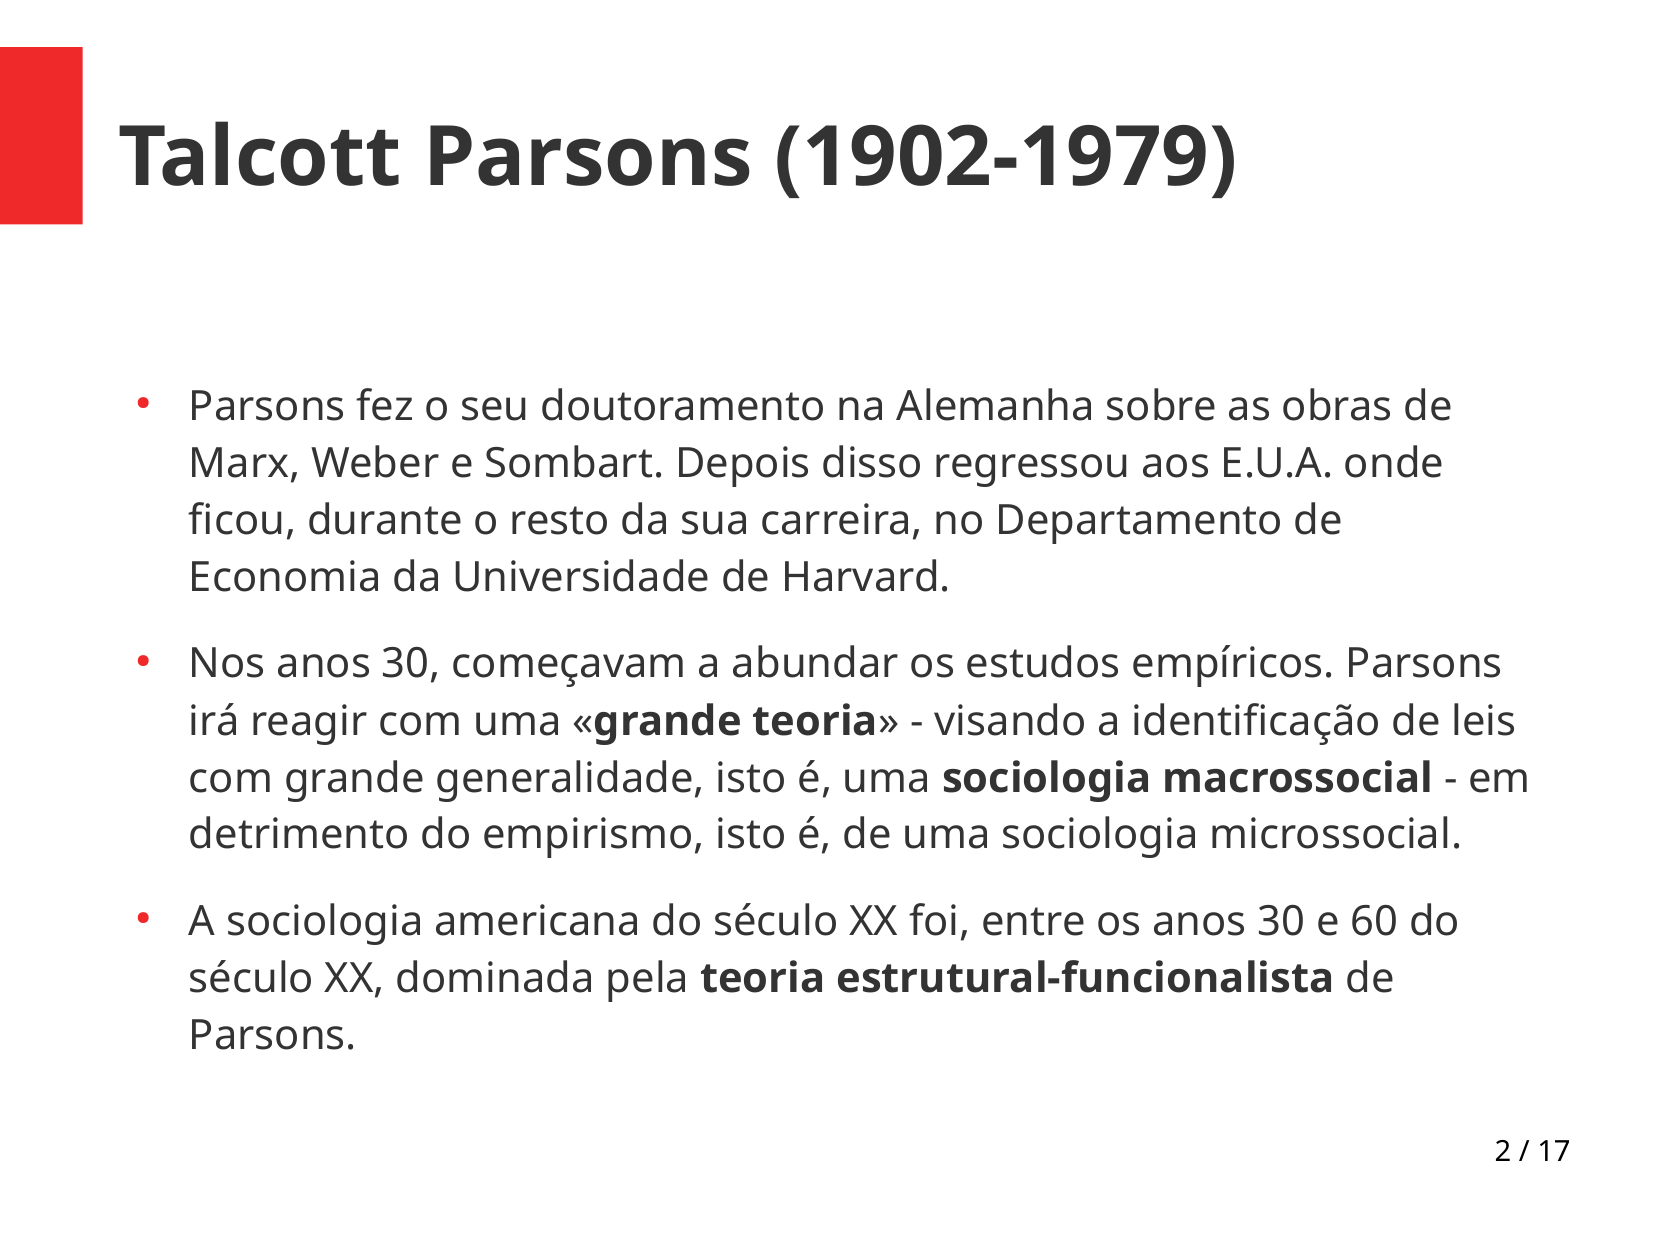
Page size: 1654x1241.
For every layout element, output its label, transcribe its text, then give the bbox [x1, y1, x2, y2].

list Parsons fez o seu doutoramento na Alemanha sobre as obras de Marx, Weber e Sombart. Depois disso regressou aos E.U.A. onde ficou, durante o resto da sua carreira, no Departamento de Economia da Universidade de Harvard. Nos anos 30, começavam a abundar os estudos empíricos. Parsons irá reagir com uma «grande teoria» - visando a identificação de leis com grande generalidade, isto é, uma sociologia macrossocial - em detrimento do empirismo, isto é, de uma sociologia microssocial. A sociologia americana do século XX foi, entre os anos 30 e 60 do século XX, dominada pela teoria estrutural-funcionalista de Parsons. [118, 289, 1536, 1009]
title Talcott Parsons (1902-1979) [118, 45, 1571, 260]
